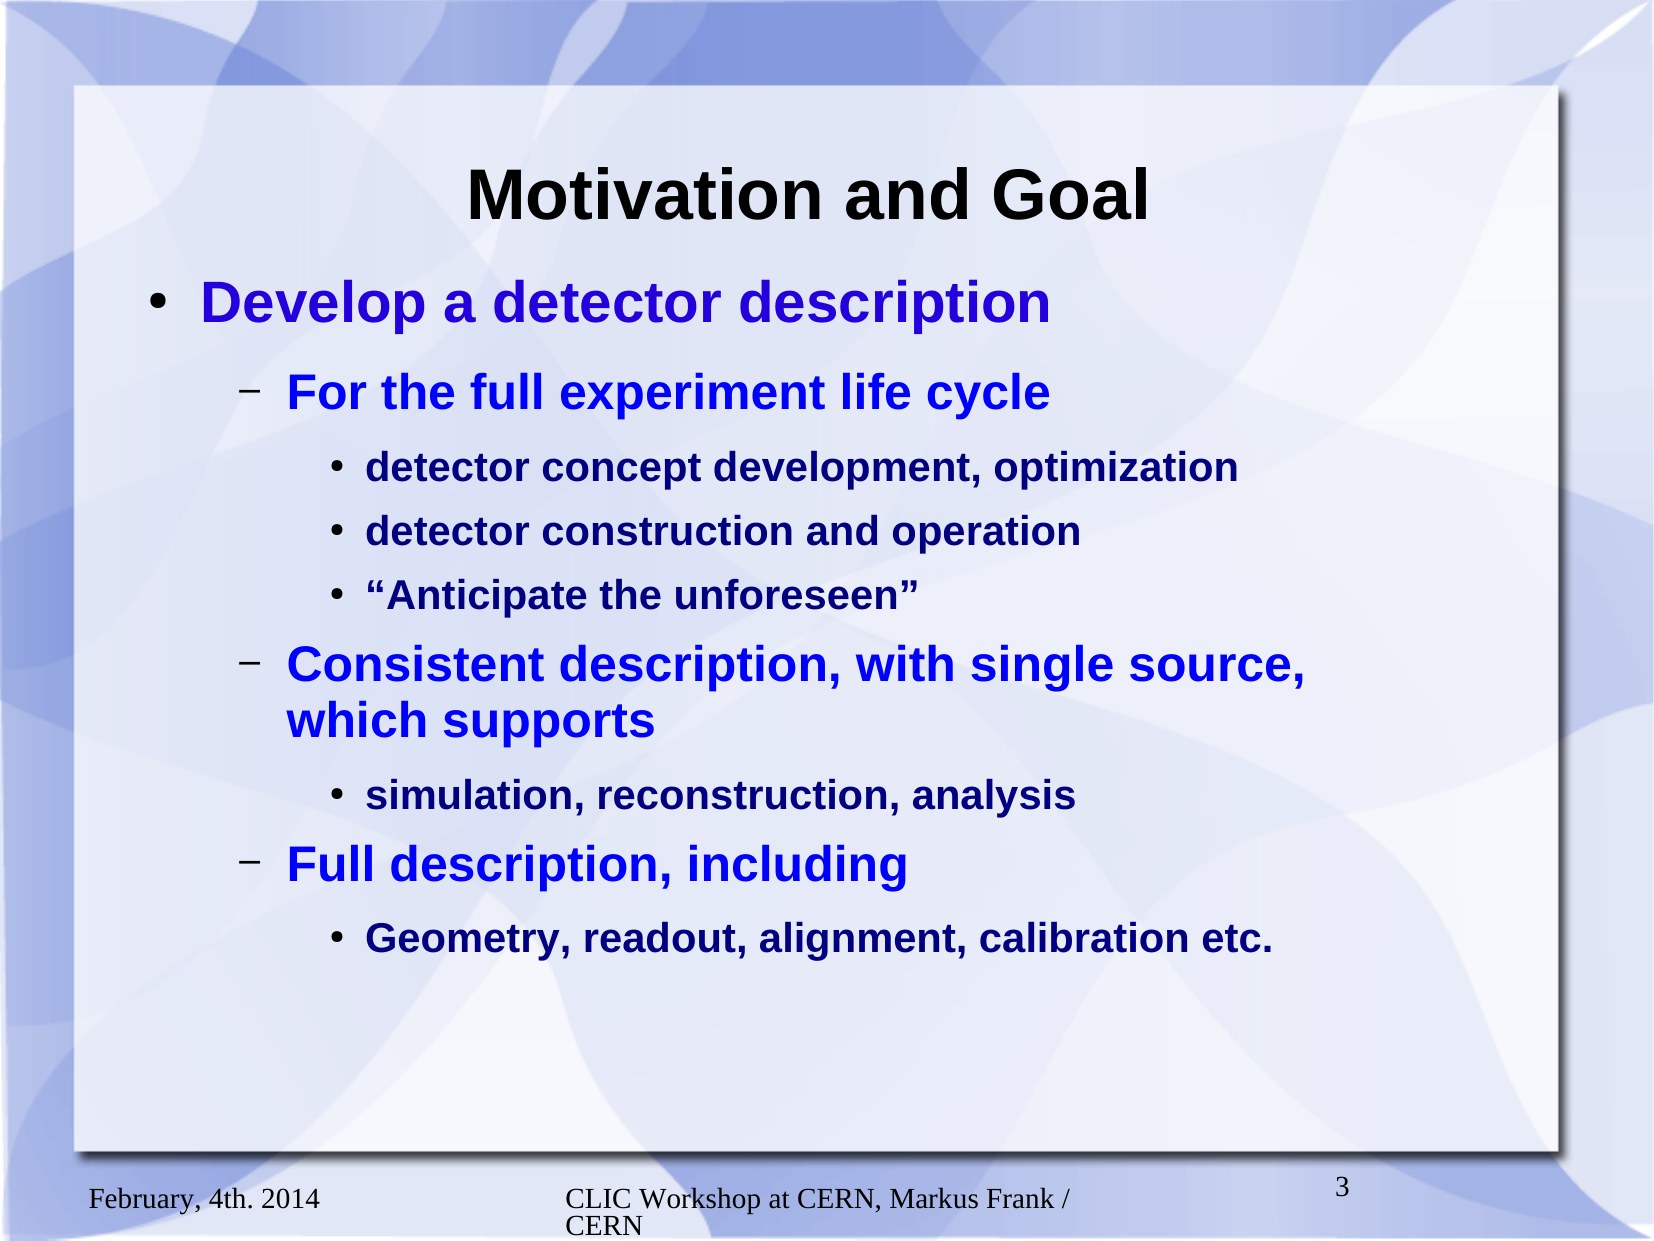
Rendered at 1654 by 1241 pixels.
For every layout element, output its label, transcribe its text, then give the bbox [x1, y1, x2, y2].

list Develop a detector description For the full experiment life cycle detector concept development, optimization detector construction and operation “Anticipate the unforeseen” Consistent description, with single source, which supports simulation, reconstruction, analysis Full description, including Geometry, readout, alignment, calibration etc. [129, 270, 1489, 1141]
picture [0, 0, 1654, 1241]
title Motivation and Goal [82, 90, 1536, 298]
